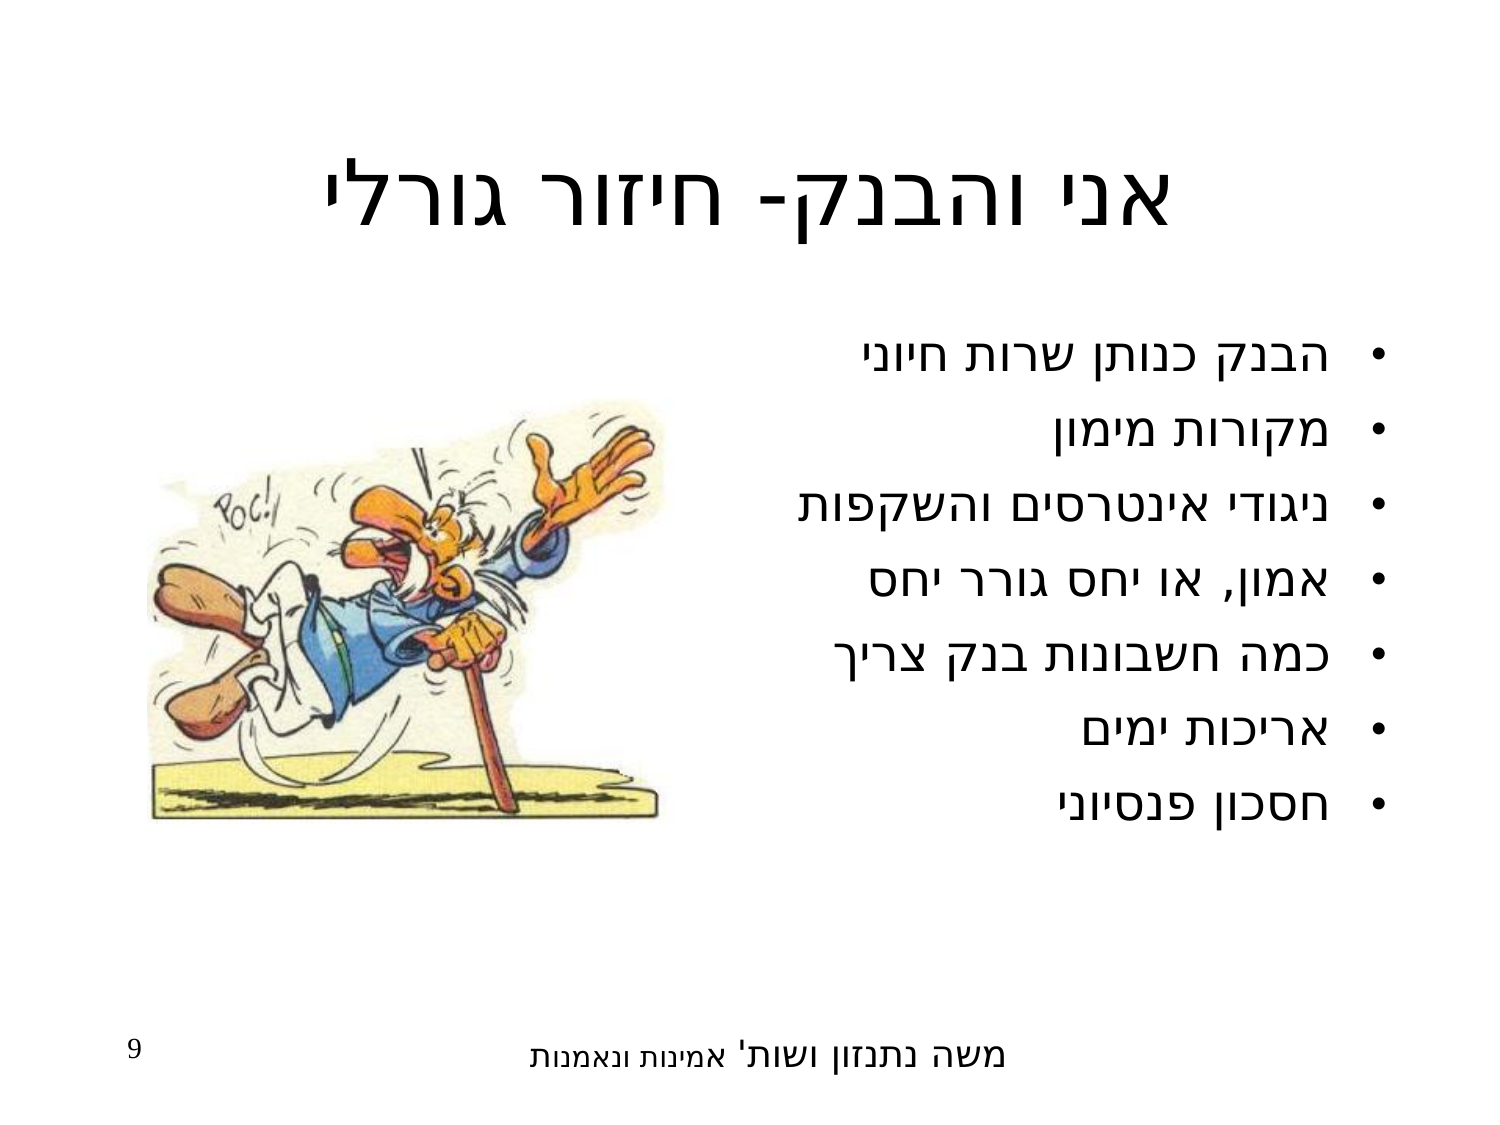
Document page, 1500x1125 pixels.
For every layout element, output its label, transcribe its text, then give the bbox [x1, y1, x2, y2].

picture [147, 398, 739, 857]
title אני והבנק- חיזור גורלי [112, 99, 1388, 288]
list הבנק כנותן שרות חיוני מקורות מימון ניגודי אינטרסים והשקפות אמון, או יחס גורר יחס כמה חשבונות בנק צריך אריכות ימים חסכון פנסיוני [797, 324, 1388, 978]
